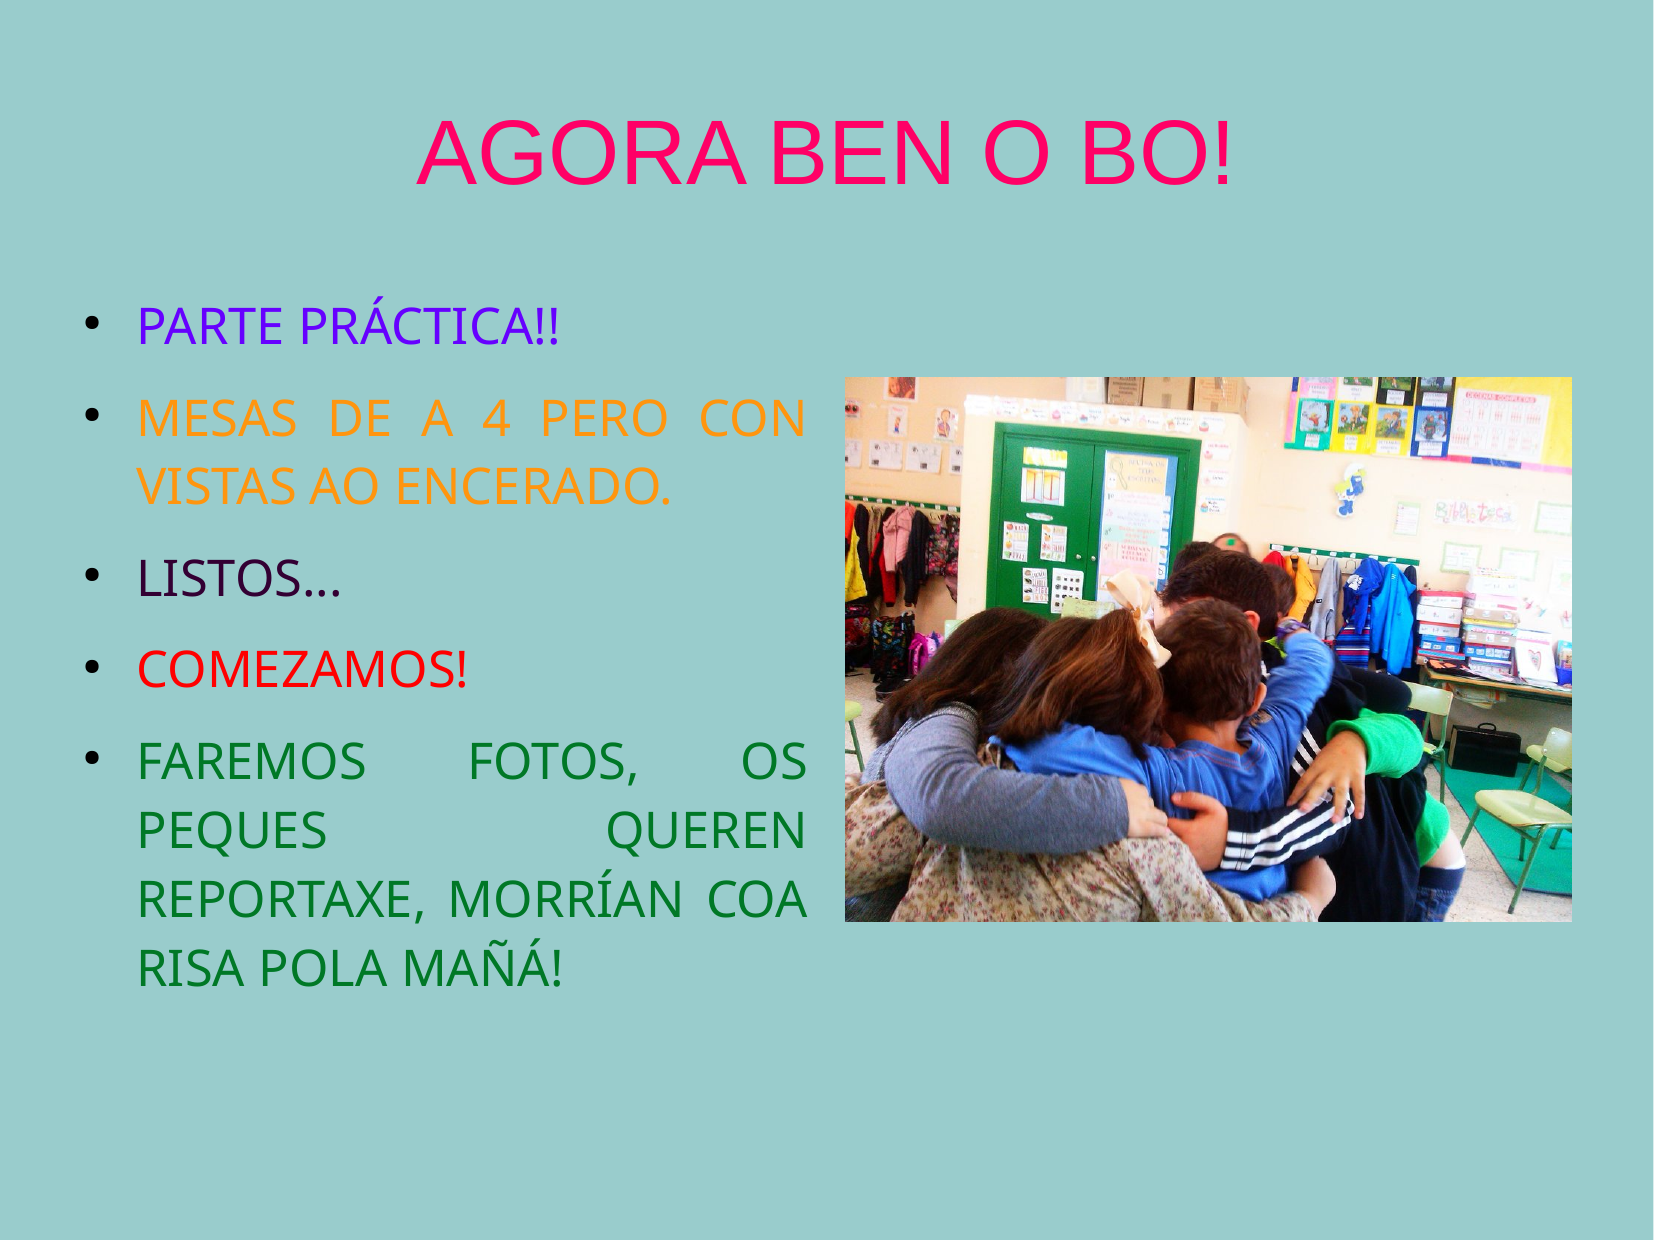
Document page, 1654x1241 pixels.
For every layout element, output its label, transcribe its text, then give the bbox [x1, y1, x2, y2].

picture [845, 377, 1572, 922]
list PARTE PRÁCTICA!! MESAS DE A 4 PERO CON VISTAS AO ENCERADO. LISTOS... COMEZAMOS! FAREMOS FOTOS, OS PEQUES QUEREN REPORTAXE, MORRÍAN COA RISA POLA MAÑÁ! [82, 290, 809, 1010]
title AGORA BEN O BO! [82, 49, 1571, 257]
